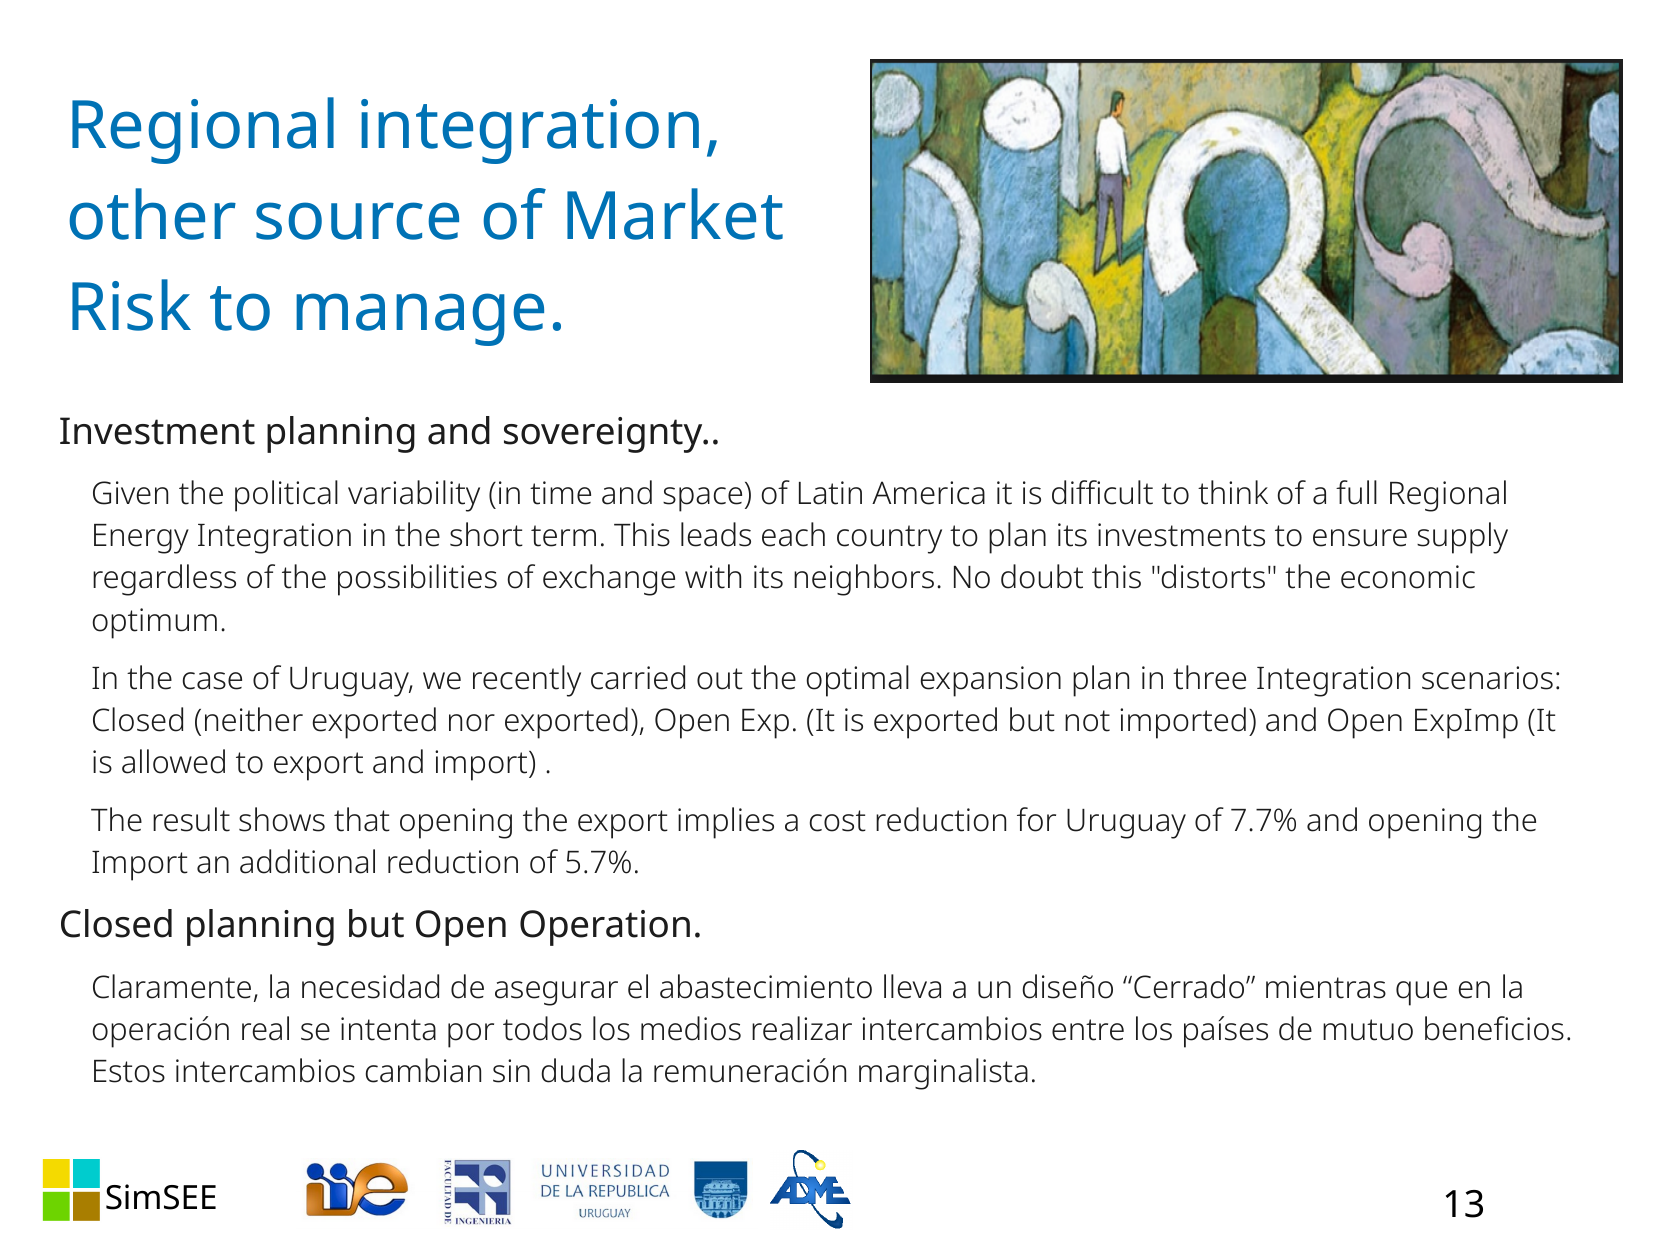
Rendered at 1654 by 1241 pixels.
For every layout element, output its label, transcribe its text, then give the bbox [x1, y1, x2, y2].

picture [770, 1150, 853, 1230]
list Investment planning and sovereignty.. Given the political variability (in time and space) of Latin America it is difficult to think of a full Regional Energy Integration in the short term. This leads each country to plan its investments to ensure supply regardless of the possibilities of exchange with its neighbors. No doubt this "distorts" the economic optimum. In the case of Uruguay, we recently carried out the optimal expansion plan in three Integration scenarios: Closed (neither exported nor exported), Open Exp. (It is exported but not imported) and Open ExpImp (It is allowed to export and import) . The result shows that opening the export implies a cost reduction for Uruguay of 7.7% and opening the Import an additional reduction of 5.7%. Closed planning but Open Operation. Claramente, la necesidad de asegurar el abastecimiento lleva a un diseño “Cerrado” mientras que en la operación real se intenta por todos los medios realizar intercambios entre los países de mutuo beneficios. Estos intercambios cambian sin duda la remuneración marginalista. [58, 405, 1576, 1093]
picture [870, 59, 1623, 383]
picture [41, 1157, 102, 1223]
picture [296, 1154, 753, 1229]
title Regional integration, other source of Market Risk to manage. [60, 77, 841, 301]
